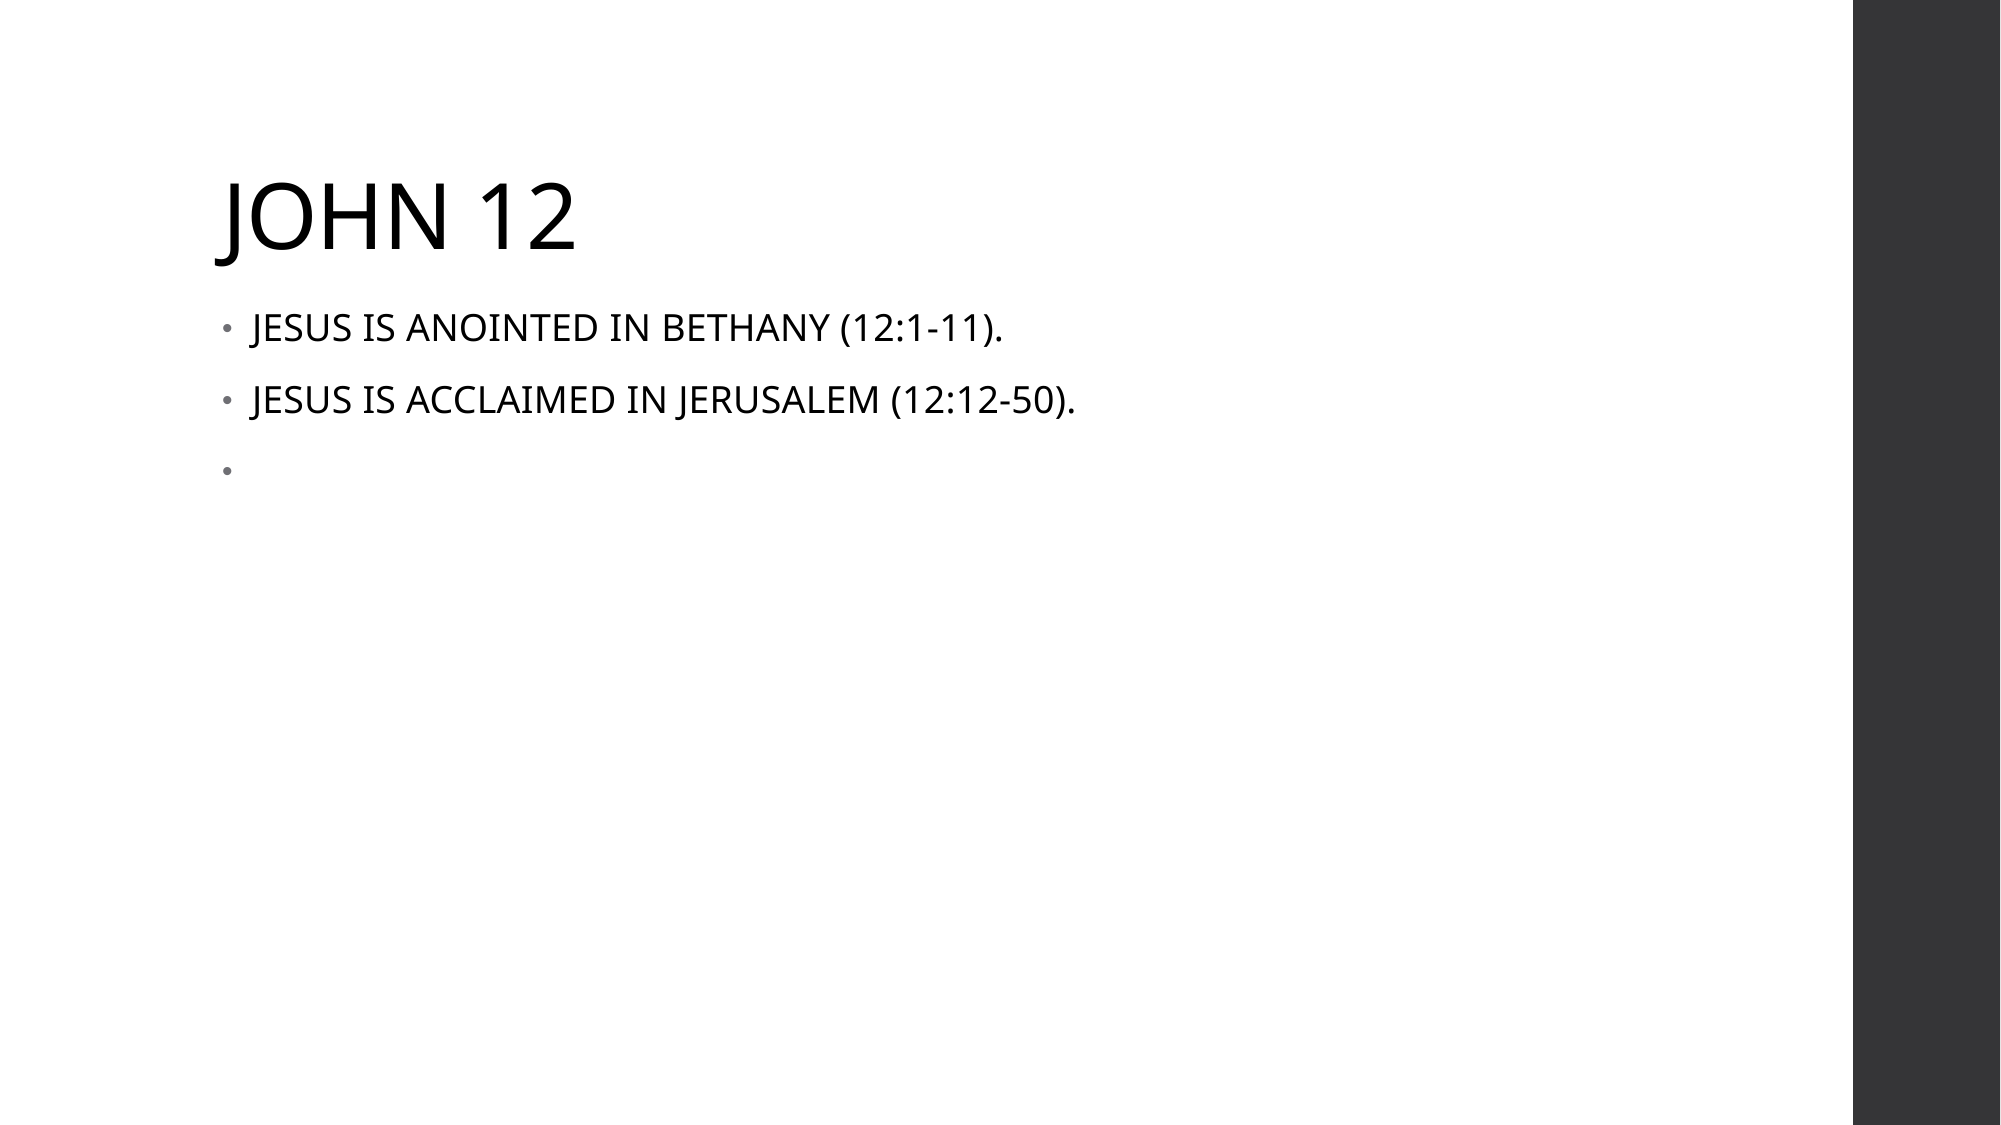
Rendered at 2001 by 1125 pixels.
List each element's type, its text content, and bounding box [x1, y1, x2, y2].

title JOHN 12 [206, 60, 1797, 278]
list JESUS IS ANOINTED IN BETHANY (12:1-11). JESUS IS ACCLAIMED IN JERUSALEM (12:12-50). [206, 299, 1617, 1014]
